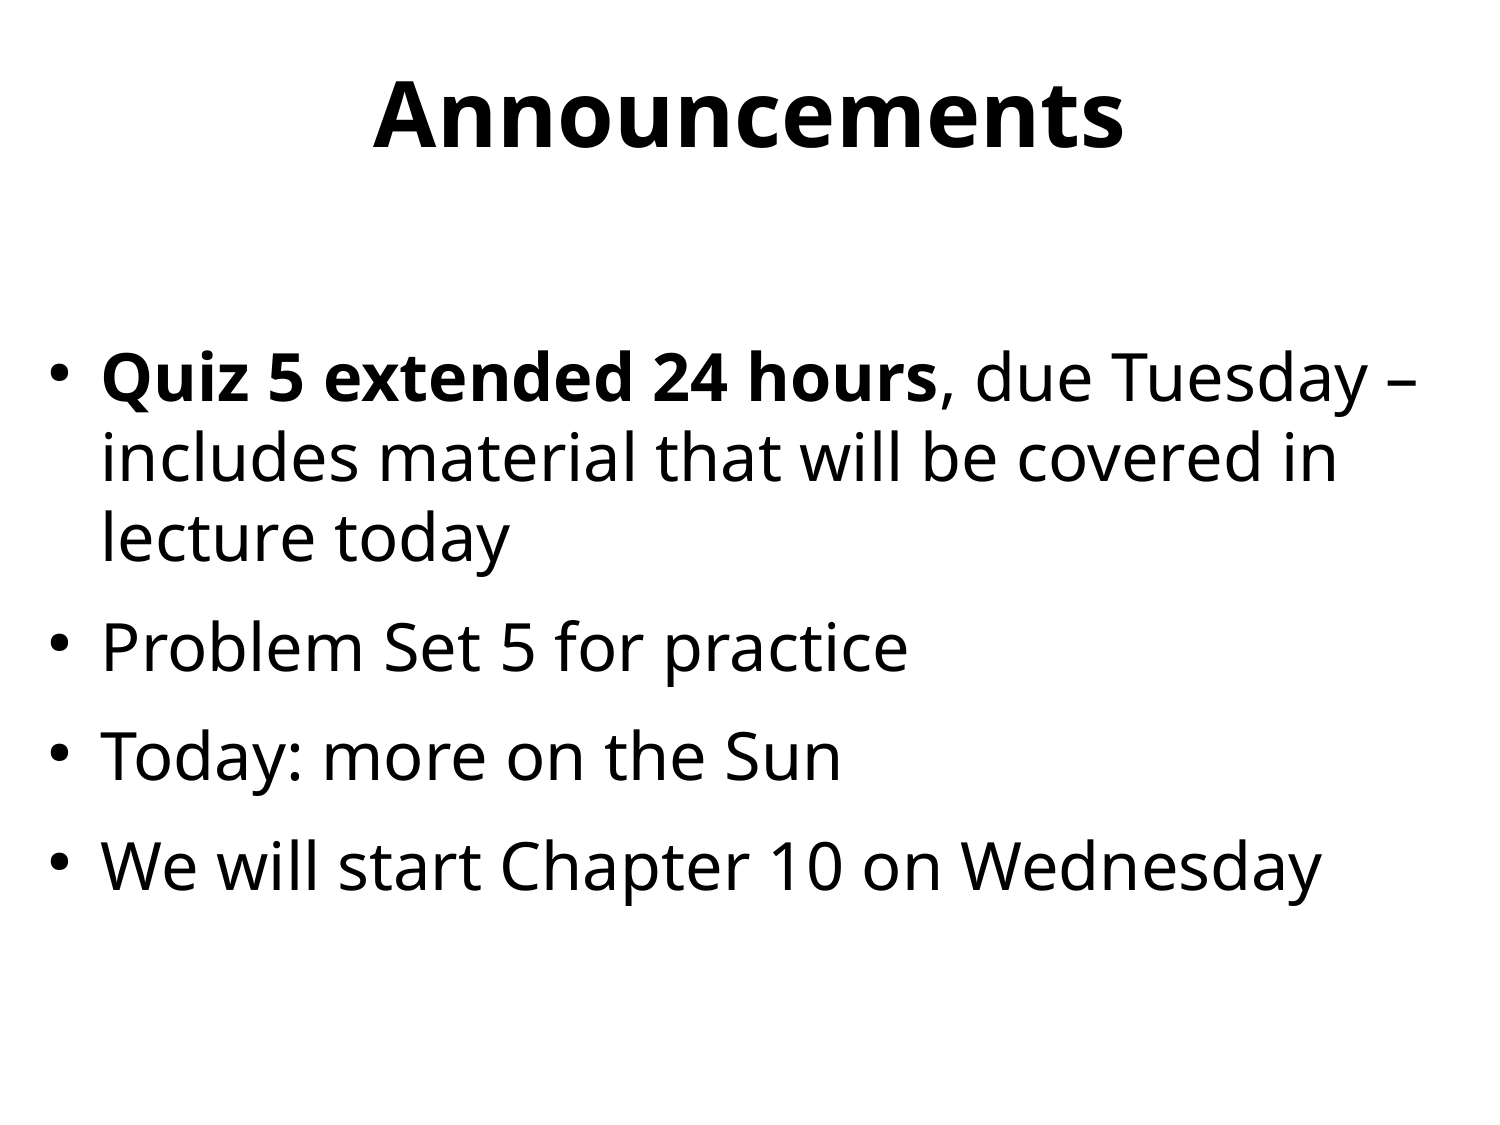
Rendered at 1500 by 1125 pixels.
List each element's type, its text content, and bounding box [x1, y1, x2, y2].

list Quiz 5 extended 24 hours, due Tuesday – includes material that will be covered in lecture today Problem Set 5 for practice Today: more on the Sun We will start Chapter 10 on Wednesday [30, 224, 1471, 1021]
title Announcements [30, 57, 1471, 168]
